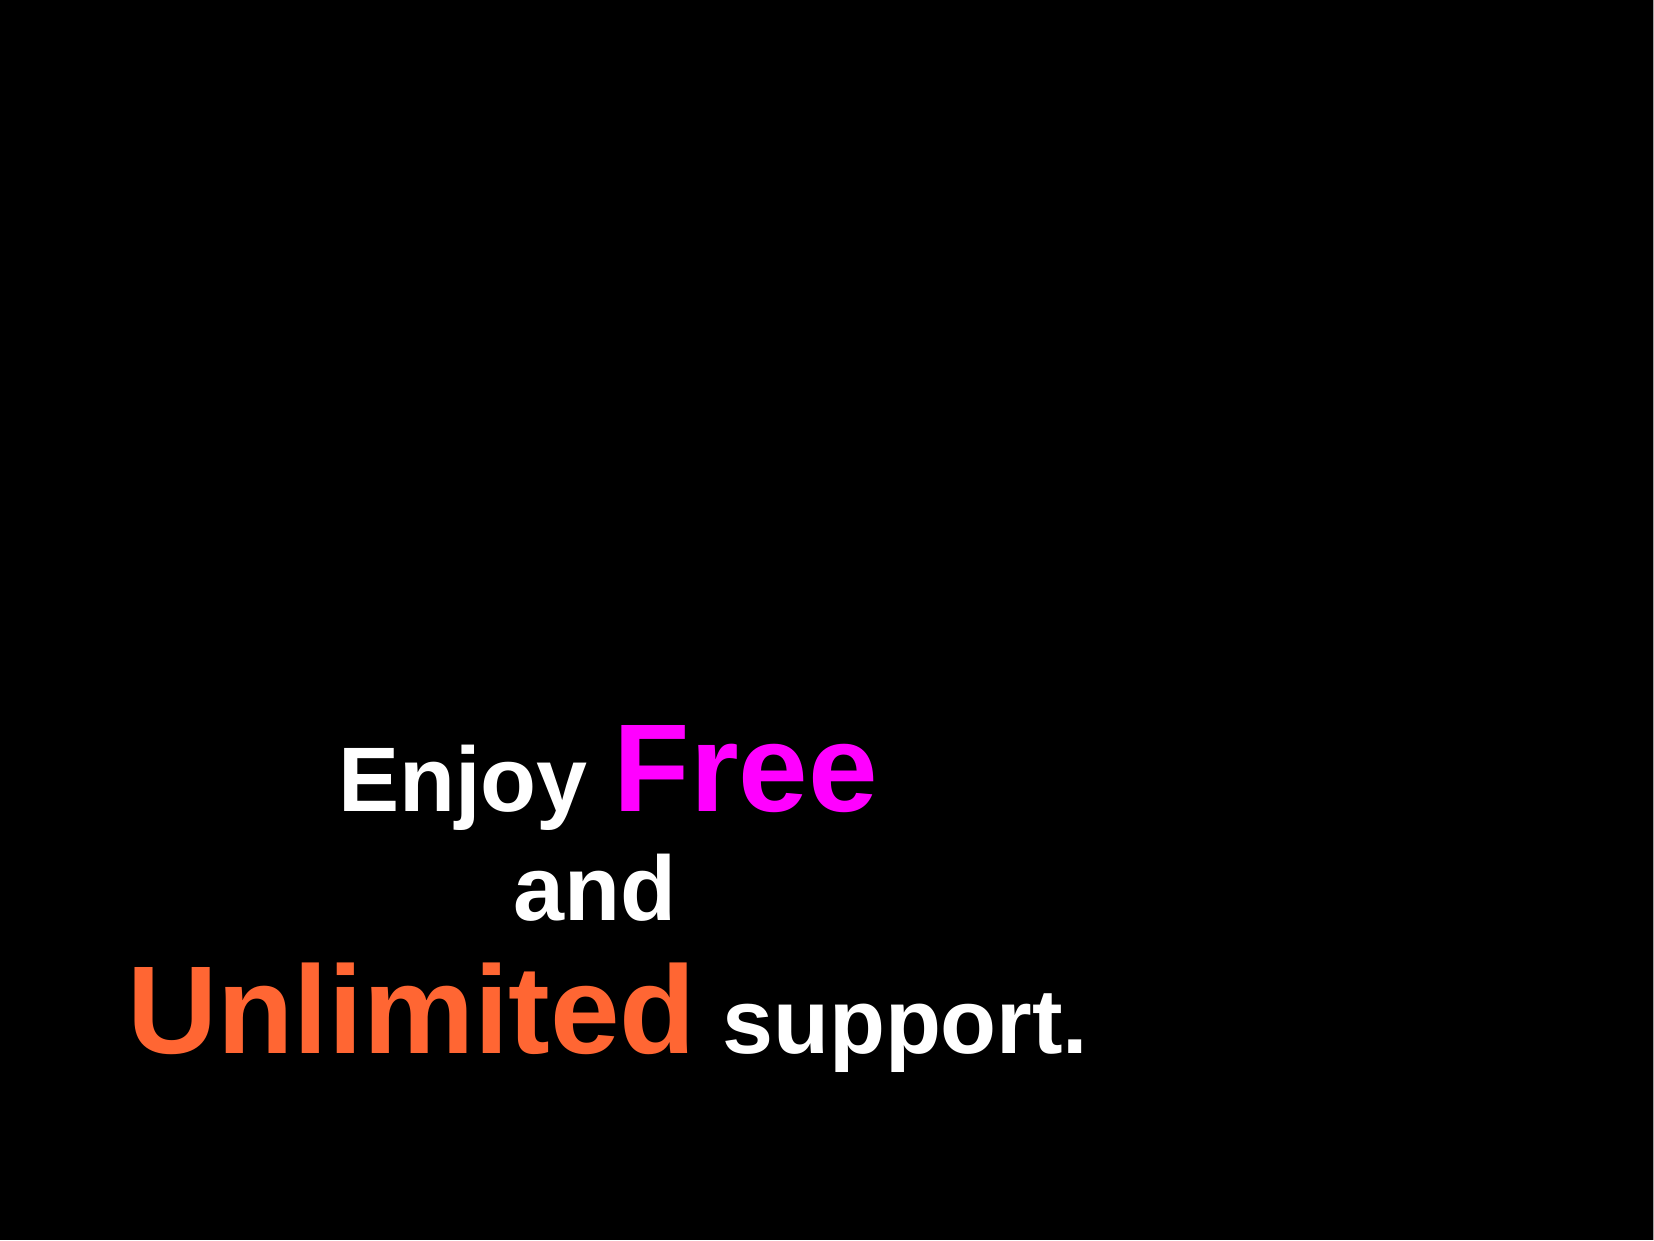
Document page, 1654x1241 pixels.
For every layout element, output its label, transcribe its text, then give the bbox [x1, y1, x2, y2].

text_box Enjoy Free and Unlimited support. [112, 690, 1105, 1221]
